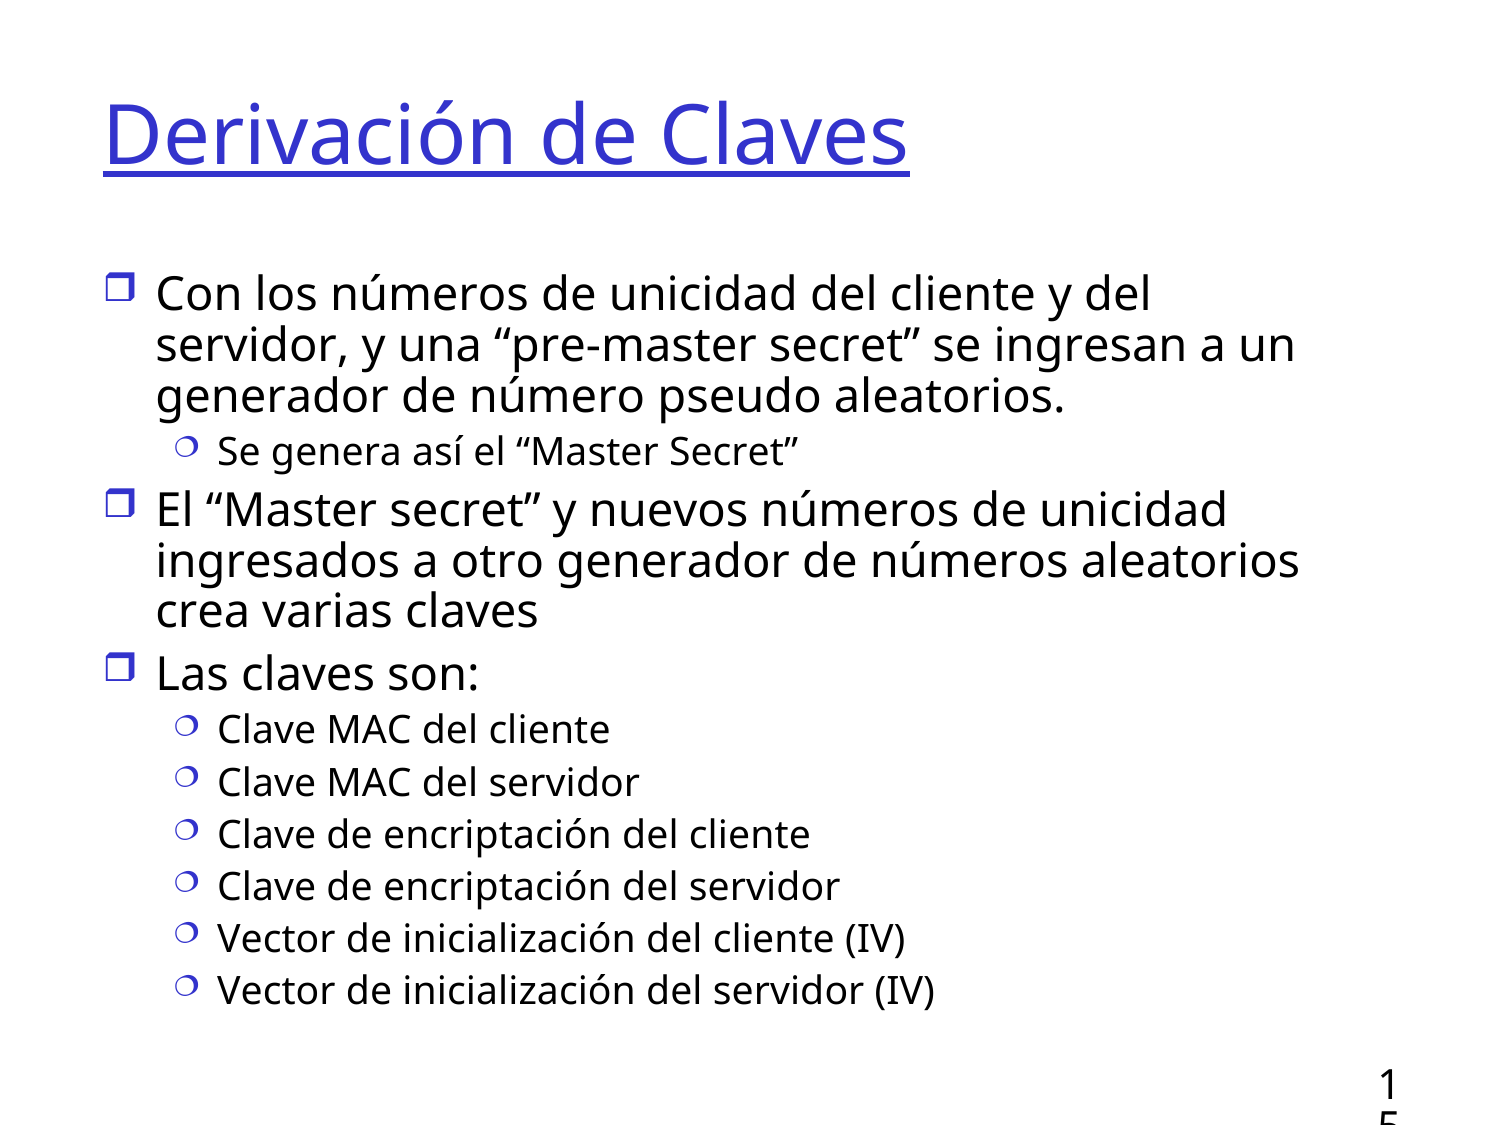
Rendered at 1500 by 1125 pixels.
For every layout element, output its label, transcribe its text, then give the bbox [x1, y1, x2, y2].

list Con los números de unicidad del cliente y del servidor, y una “pre-master secret” se ingresan a un generador de número pseudo aleatorios. Se genera así el “Master Secret” El “Master secret” y nuevos números de unicidad ingresados a otro generador de números aleatorios crea varias claves Las claves son: Clave MAC del cliente Clave MAC del servidor Clave de encriptación del cliente Clave de encriptación del servidor Vector de inicialización del cliente (IV) Vector de inicialización del servidor (IV) [87, 262, 1363, 1026]
title Derivación de Claves [87, 37, 1363, 225]
